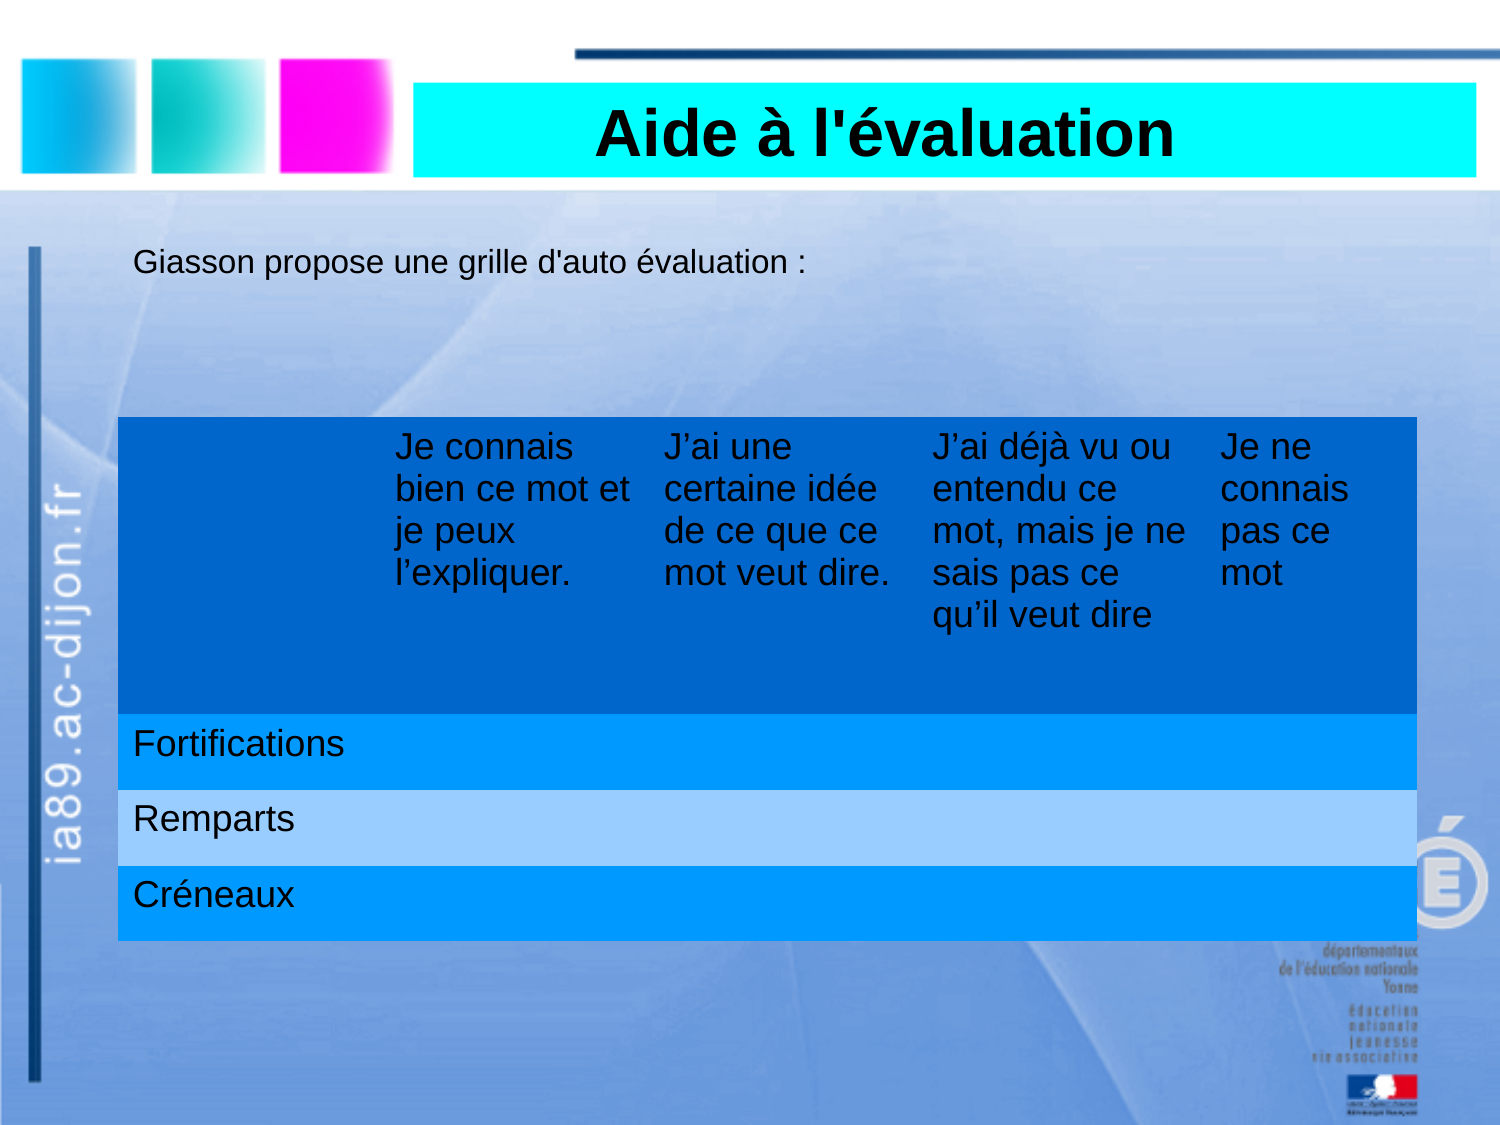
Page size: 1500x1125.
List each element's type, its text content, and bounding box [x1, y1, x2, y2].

table_cell [380, 866, 649, 941]
table_cell [918, 714, 1206, 790]
text_box Aide à l'évaluation [413, 82, 1477, 178]
table_cell [1206, 790, 1417, 866]
table_cell [649, 790, 918, 866]
table_cell Fortifications [118, 714, 380, 790]
table_cell [918, 790, 1206, 866]
table_cell Créneaux [118, 866, 380, 941]
table_header J’ai déjà vu ou entendu ce mot, mais je ne sais pas ce qu’il veut dire [918, 417, 1206, 714]
table_cell [380, 790, 649, 866]
table_header Je connais bien ce mot et je peux l’expliquer. [380, 417, 649, 714]
table_cell [1206, 714, 1417, 790]
picture [0, 0, 1500, 1125]
table_cell [1206, 866, 1417, 941]
table_cell [649, 714, 918, 790]
table_cell [649, 866, 918, 941]
list Giasson propose une grille d'auto évaluation : [118, 236, 1421, 1063]
table_header J’ai une certaine idée de ce que ce mot veut dire. [649, 417, 918, 714]
table_header Je ne connais pas ce mot [1206, 417, 1417, 714]
table_header [118, 417, 380, 714]
table_cell Remparts [118, 790, 380, 866]
table_cell [380, 714, 649, 790]
table_cell [918, 866, 1206, 941]
